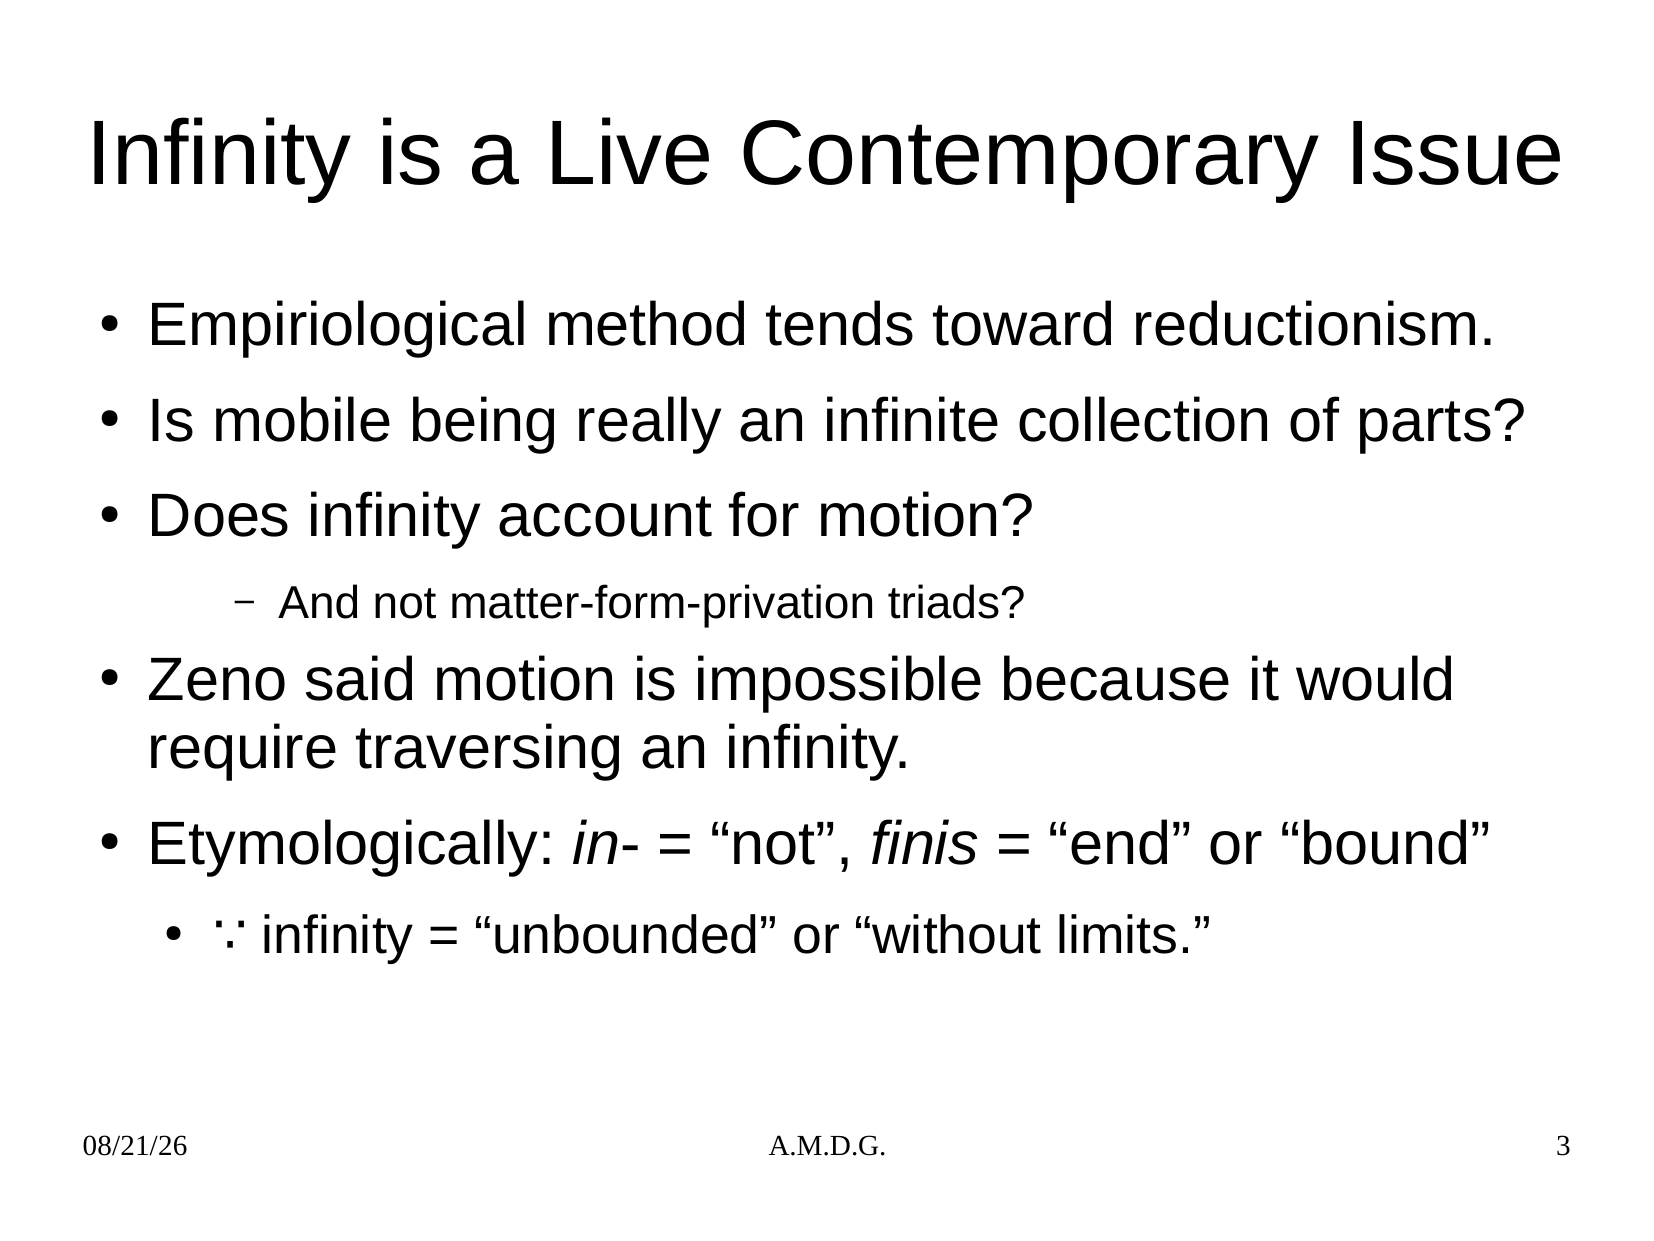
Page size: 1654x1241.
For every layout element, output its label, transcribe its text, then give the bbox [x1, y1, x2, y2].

list Empiriological method tends toward reductionism. Is mobile being really an infinite collection of parts? Does infinity account for motion? And not matter-form-privation triads? Zeno said motion is impossible because it would require traversing an infinity. Etymologically: in- = “not”, finis = “end” or “bound” ∵ infinity = “unbounded” or “without limits.” [82, 290, 1571, 1109]
title Infinity is a Live Contemporary Issue [82, 49, 1571, 257]
